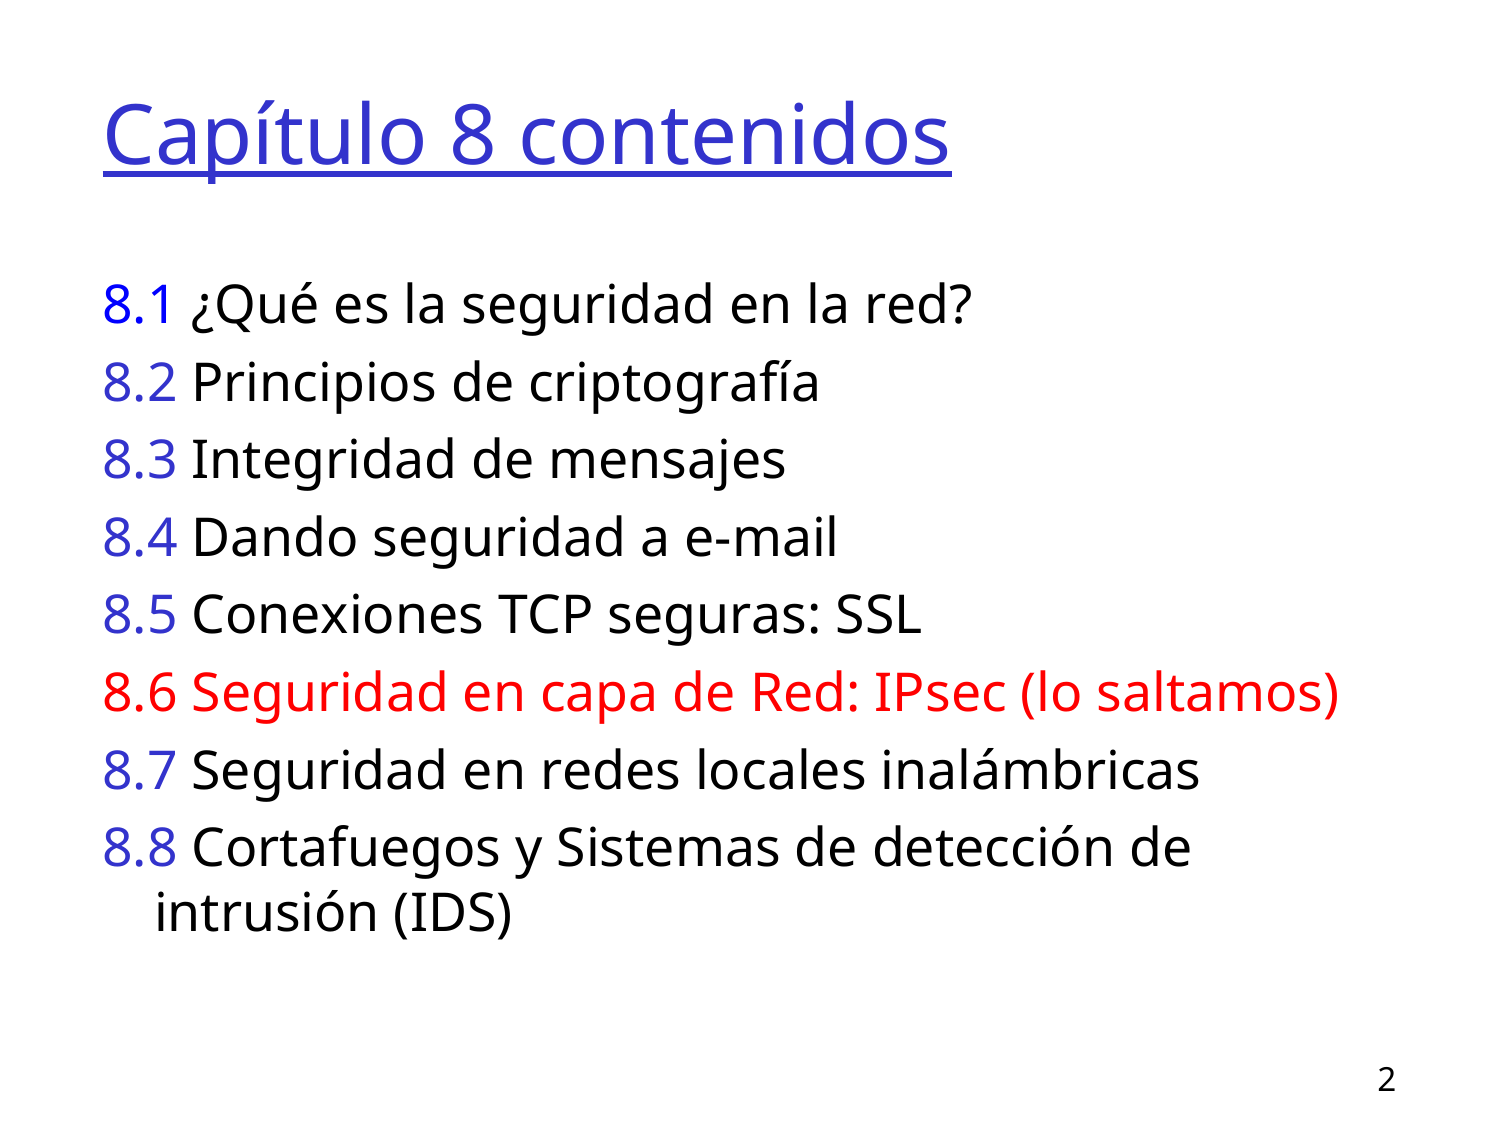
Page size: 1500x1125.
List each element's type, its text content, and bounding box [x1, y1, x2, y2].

title Capítulo 8 contenidos [87, 23, 1363, 239]
list 8.1 ¿Qué es la seguridad en la red? 8.2 Principios de criptografía 8.3 Integridad de mensajes 8.4 Dando seguridad a e-mail 8.5 Conexiones TCP seguras: SSL 8.6 Seguridad en capa de Red: IPsec (lo saltamos) 8.7 Seguridad en redes locales inalámbricas 8.8 Cortafuegos y Sistemas de detección de intrusión (IDS) [87, 262, 1363, 1006]
